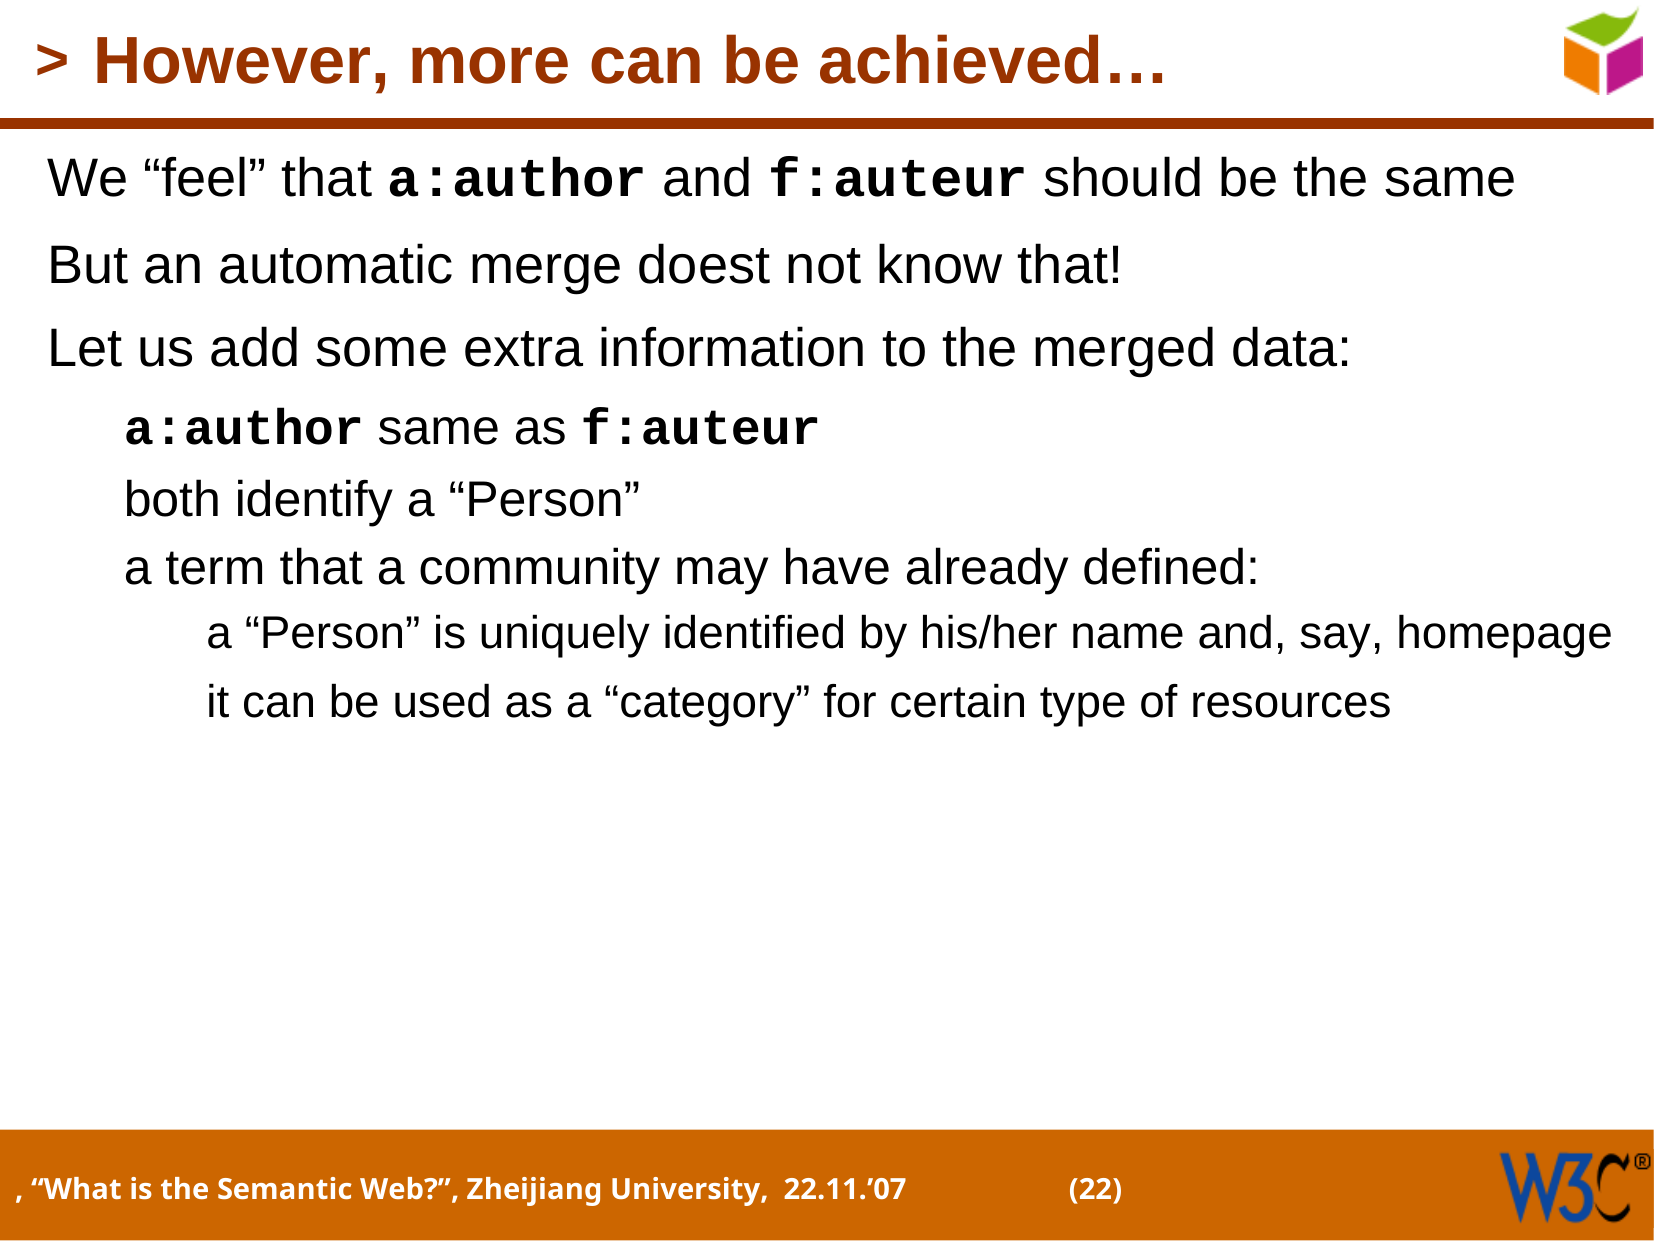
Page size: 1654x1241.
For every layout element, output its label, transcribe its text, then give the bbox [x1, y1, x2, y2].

list We “feel” that a:author and f:auteur should be the same But an automatic merge doest not know that! Let us add some extra information to the merged data: a:author same as f:auteur both identify a “Person” a term that a community may have already defined: a “Person” is uniquely identified by his/her name and, say, homepage it can be used as a “category” for certain type of resources [29, 147, 1624, 1119]
picture [1495, 1149, 1654, 1228]
picture [1564, 5, 1643, 95]
title However, more can be achieved… [93, 7, 1493, 111]
